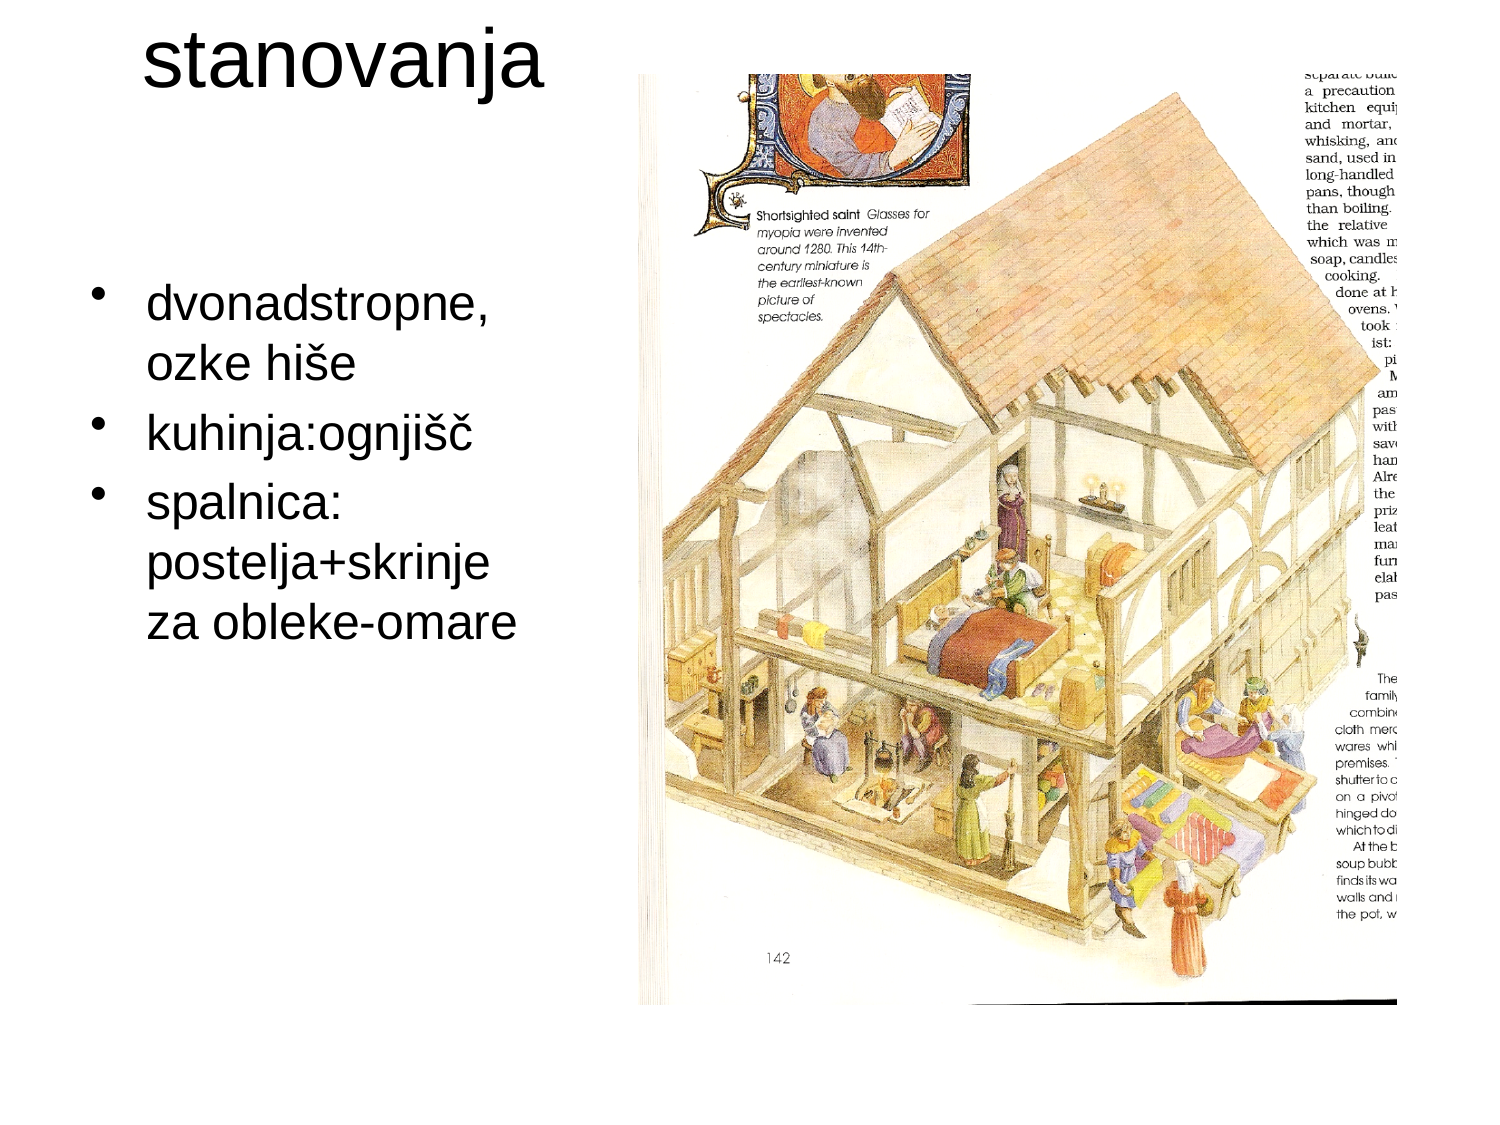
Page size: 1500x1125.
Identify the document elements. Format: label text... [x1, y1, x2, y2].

picture [638, 74, 1397, 1005]
list dvonadstropne, ozke hiše kuhinja:ognjišč spalnica: postelja+skrinje za obleke-omare [75, 262, 538, 675]
title stanovanja [75, 45, 613, 163]
